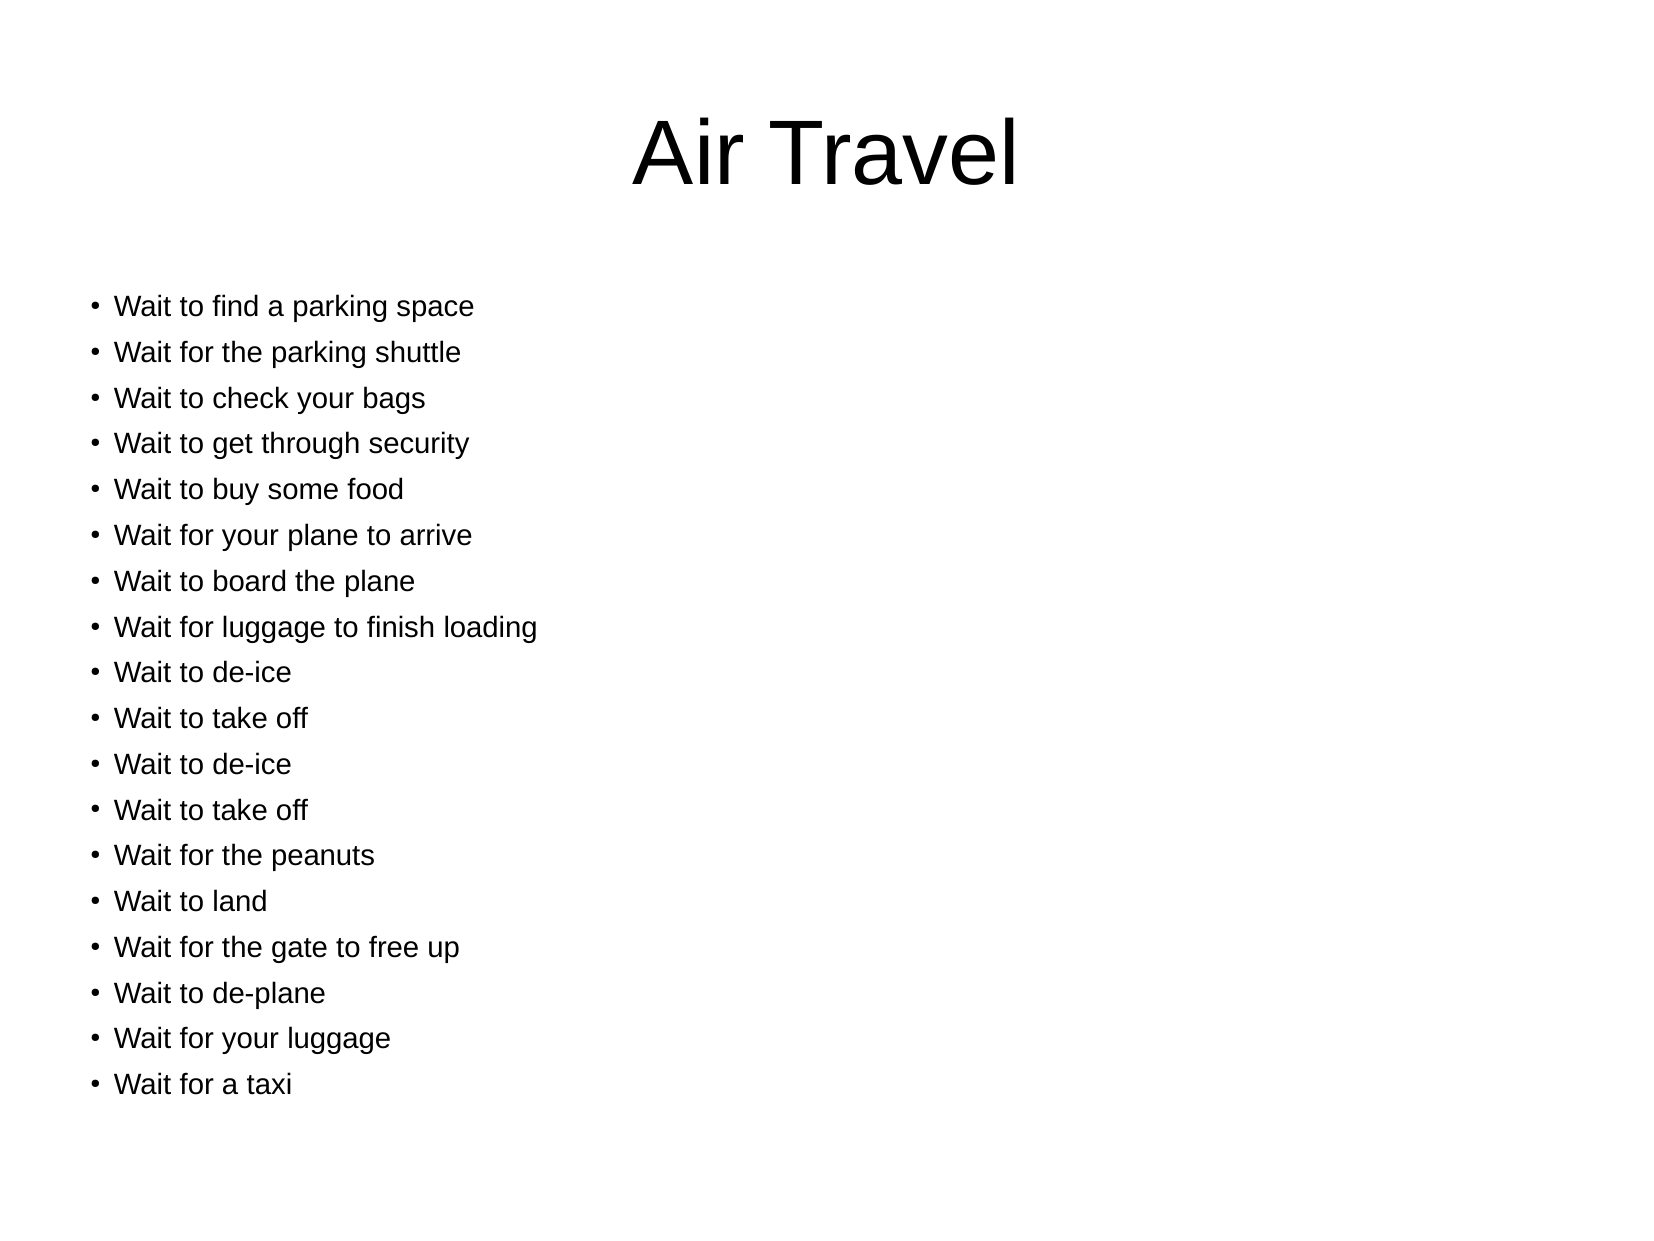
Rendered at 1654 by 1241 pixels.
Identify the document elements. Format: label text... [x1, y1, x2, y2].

title Air Travel [82, 49, 1571, 257]
list Wait to find a parking space Wait for the parking shuttle Wait to check your bags Wait to get through security Wait to buy some food Wait for your plane to arrive Wait to board the plane Wait for luggage to finish loading Wait to de-ice Wait to take off Wait to de-ice Wait to take off Wait for the peanuts Wait to land Wait for the gate to free up Wait to de-plane Wait for your luggage Wait for a taxi [82, 290, 1571, 1109]
